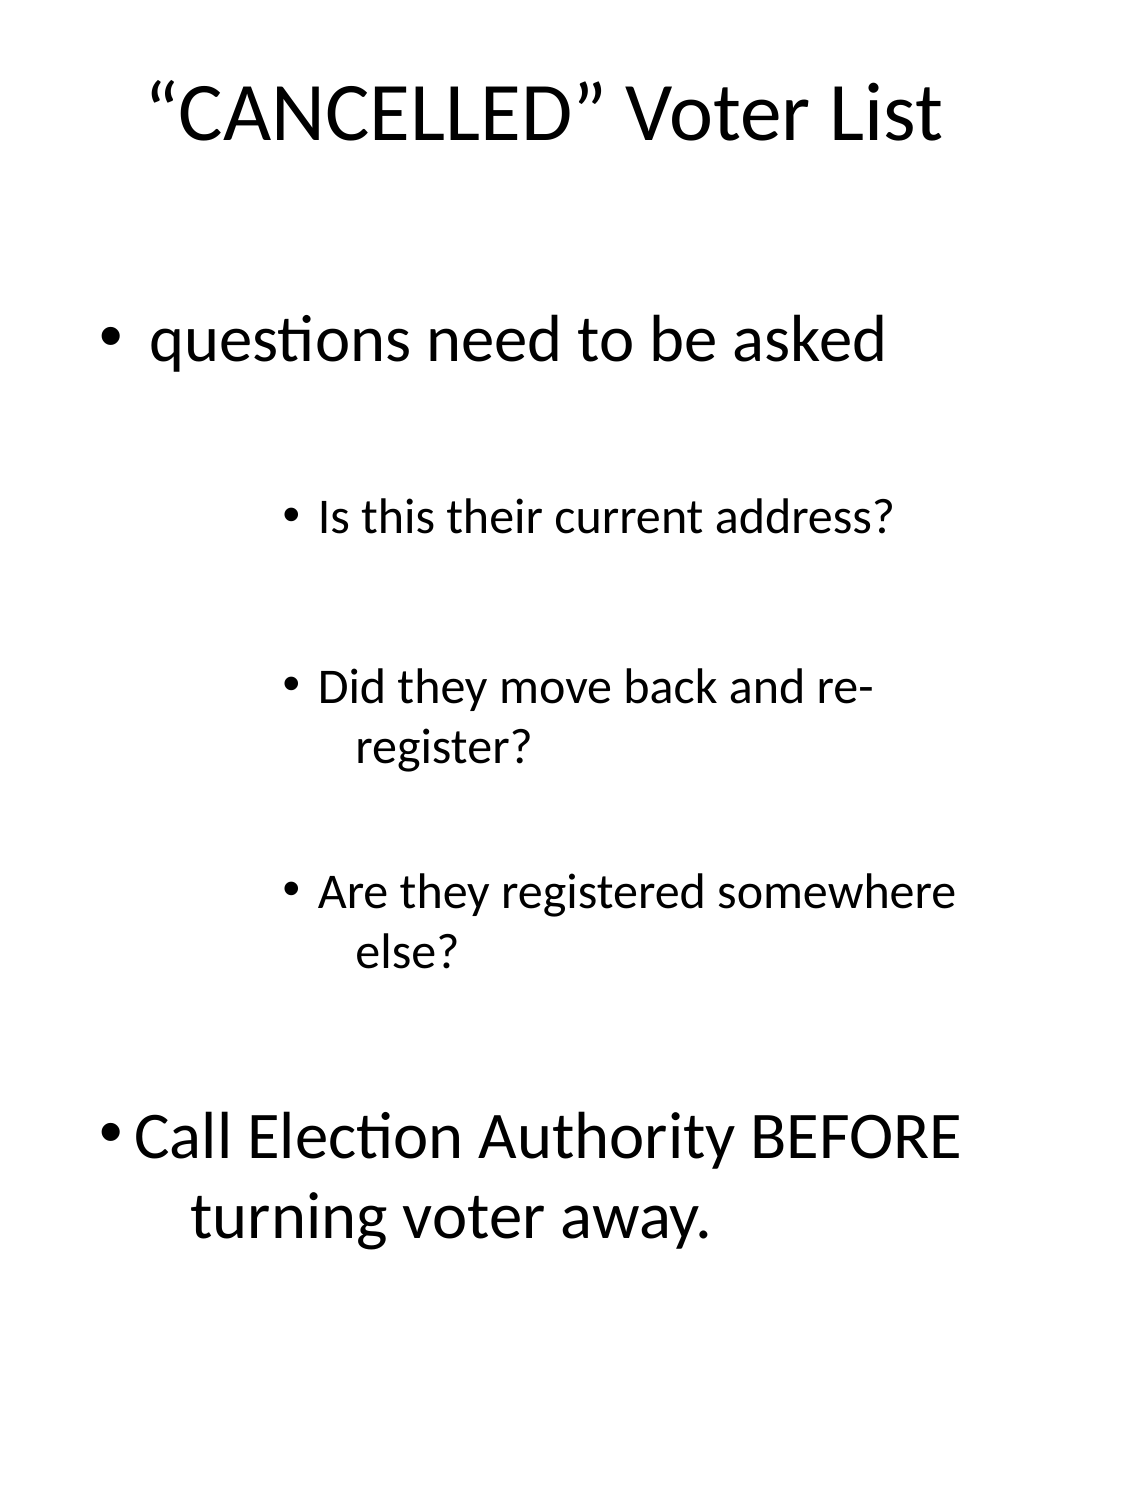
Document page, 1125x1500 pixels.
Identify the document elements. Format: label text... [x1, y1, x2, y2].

text_box “CANCELLED” Voter List questions need to be asked Is this their current address? Did they move back and re-register? Are they registered somewhere else? Call Election Authority BEFORE turning voter away. [84, 50, 1041, 1392]
